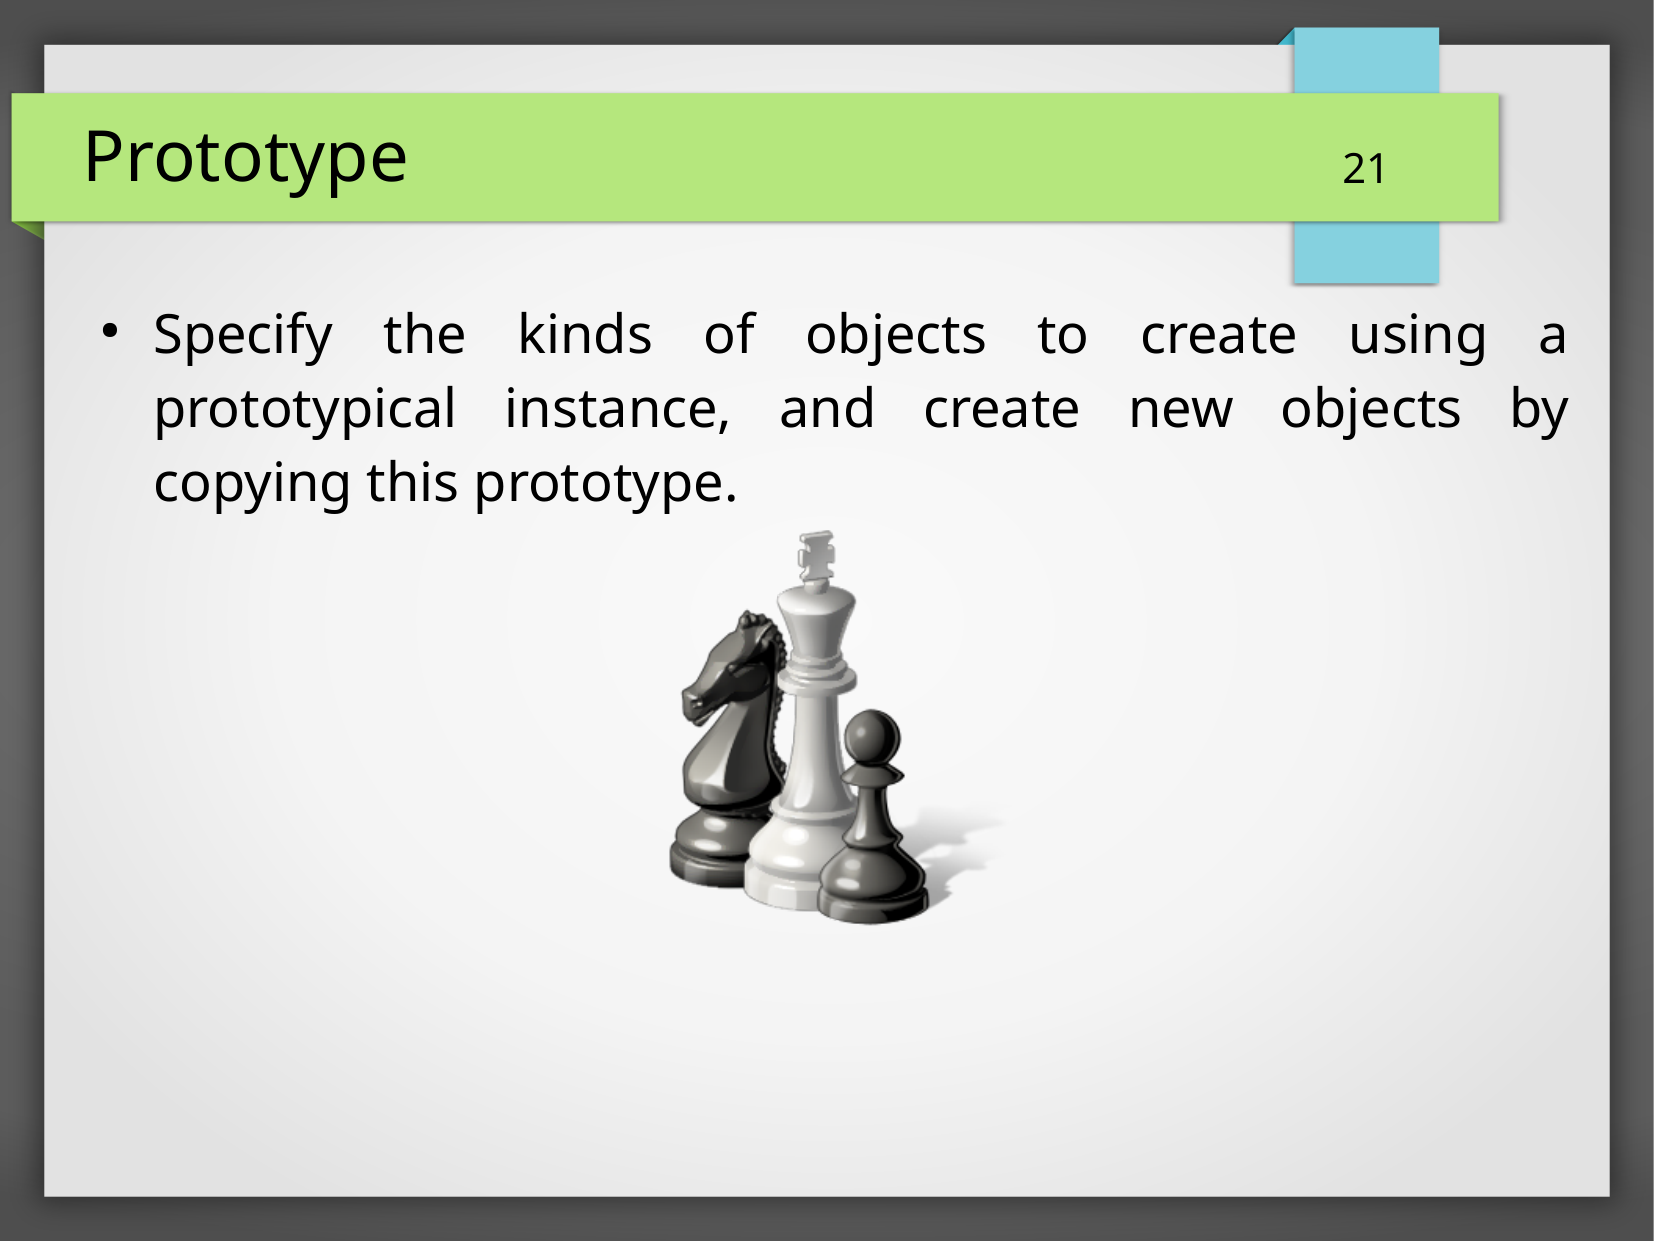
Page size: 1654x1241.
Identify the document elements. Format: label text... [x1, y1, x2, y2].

picture [0, 0, 1654, 1241]
text_box <number> [1254, 131, 1479, 207]
title Prototype [82, 94, 1264, 213]
list Specify the kinds of objects to create using a prototypical instance, and create new objects by copying this prototype. [82, 295, 1571, 1015]
